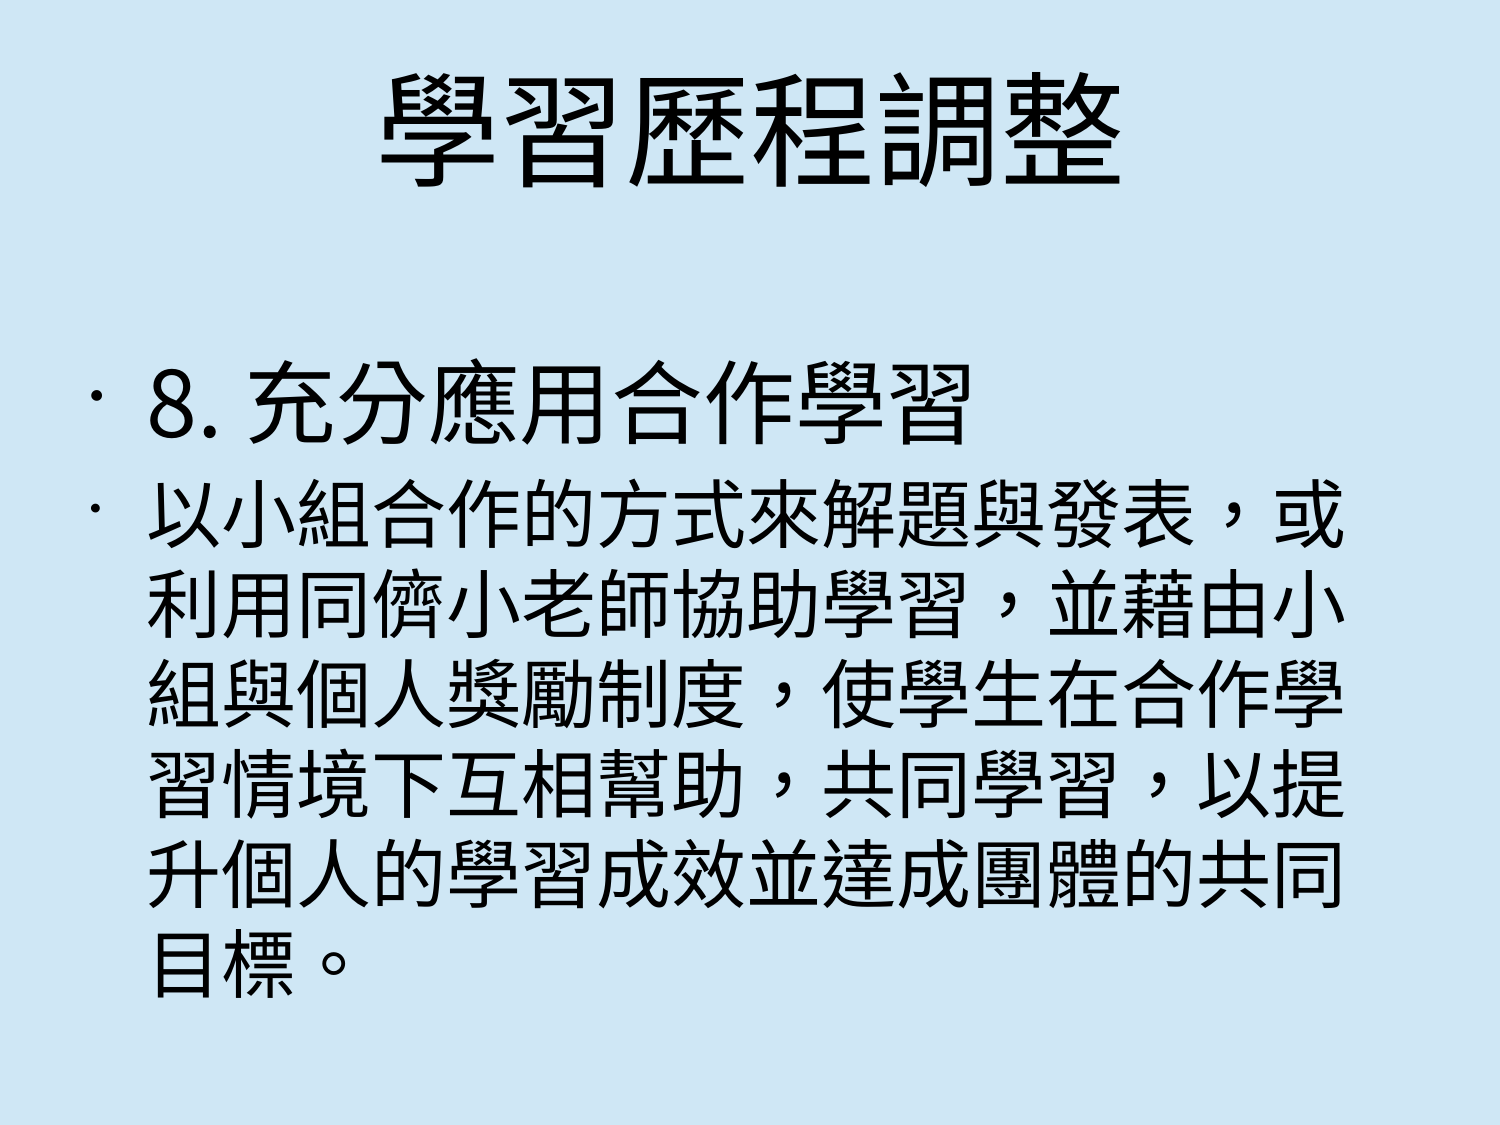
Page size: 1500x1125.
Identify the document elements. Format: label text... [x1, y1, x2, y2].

list 8.充分應用合作學習 以小組合作的方式來解題與發表，或利用同儕小老師協助學習，並藉由小組與個人獎勵制度，使學生在合作學習情境下互相幫助，共同學習，以提升個人的學習成效並達成團體的共同目標。 [75, 338, 1425, 975]
title 學習歷程調整 [75, 45, 1425, 233]
